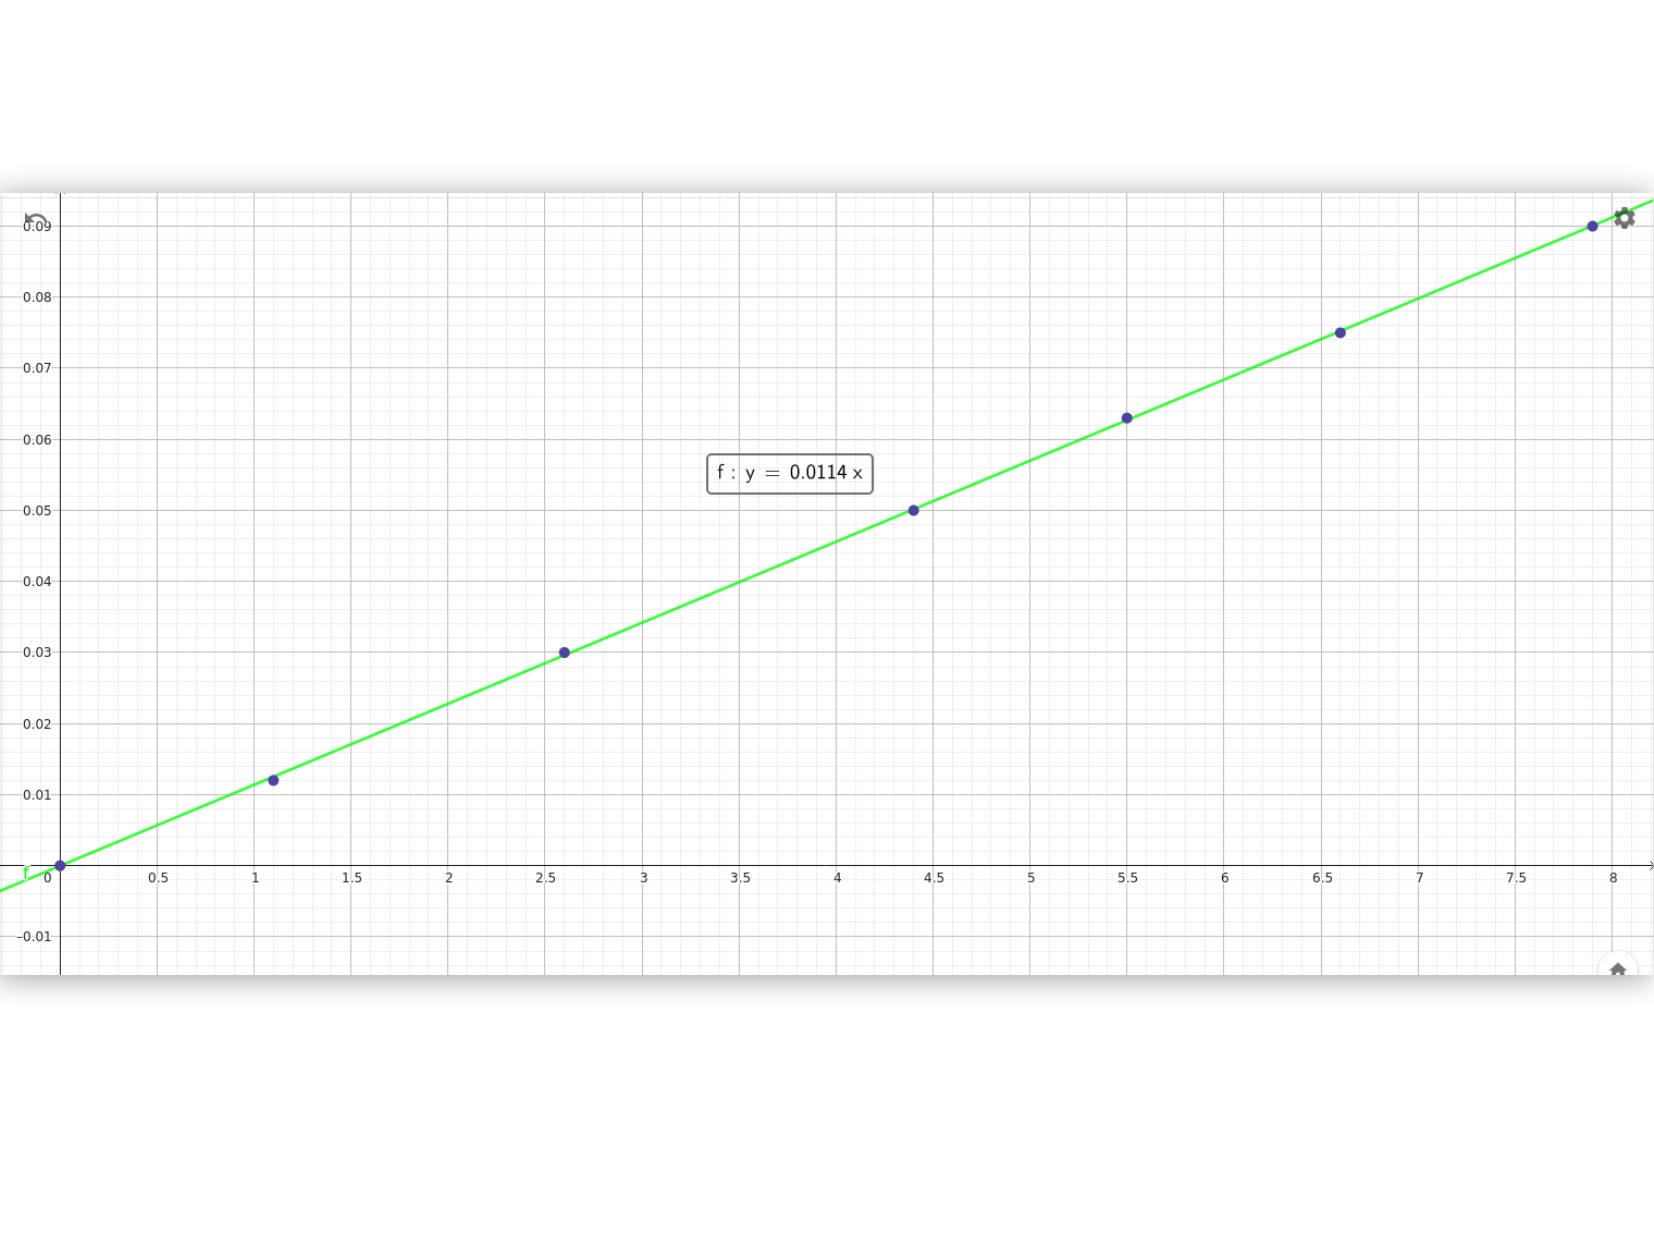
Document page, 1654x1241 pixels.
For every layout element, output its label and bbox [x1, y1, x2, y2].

picture [0, 193, 1654, 975]
